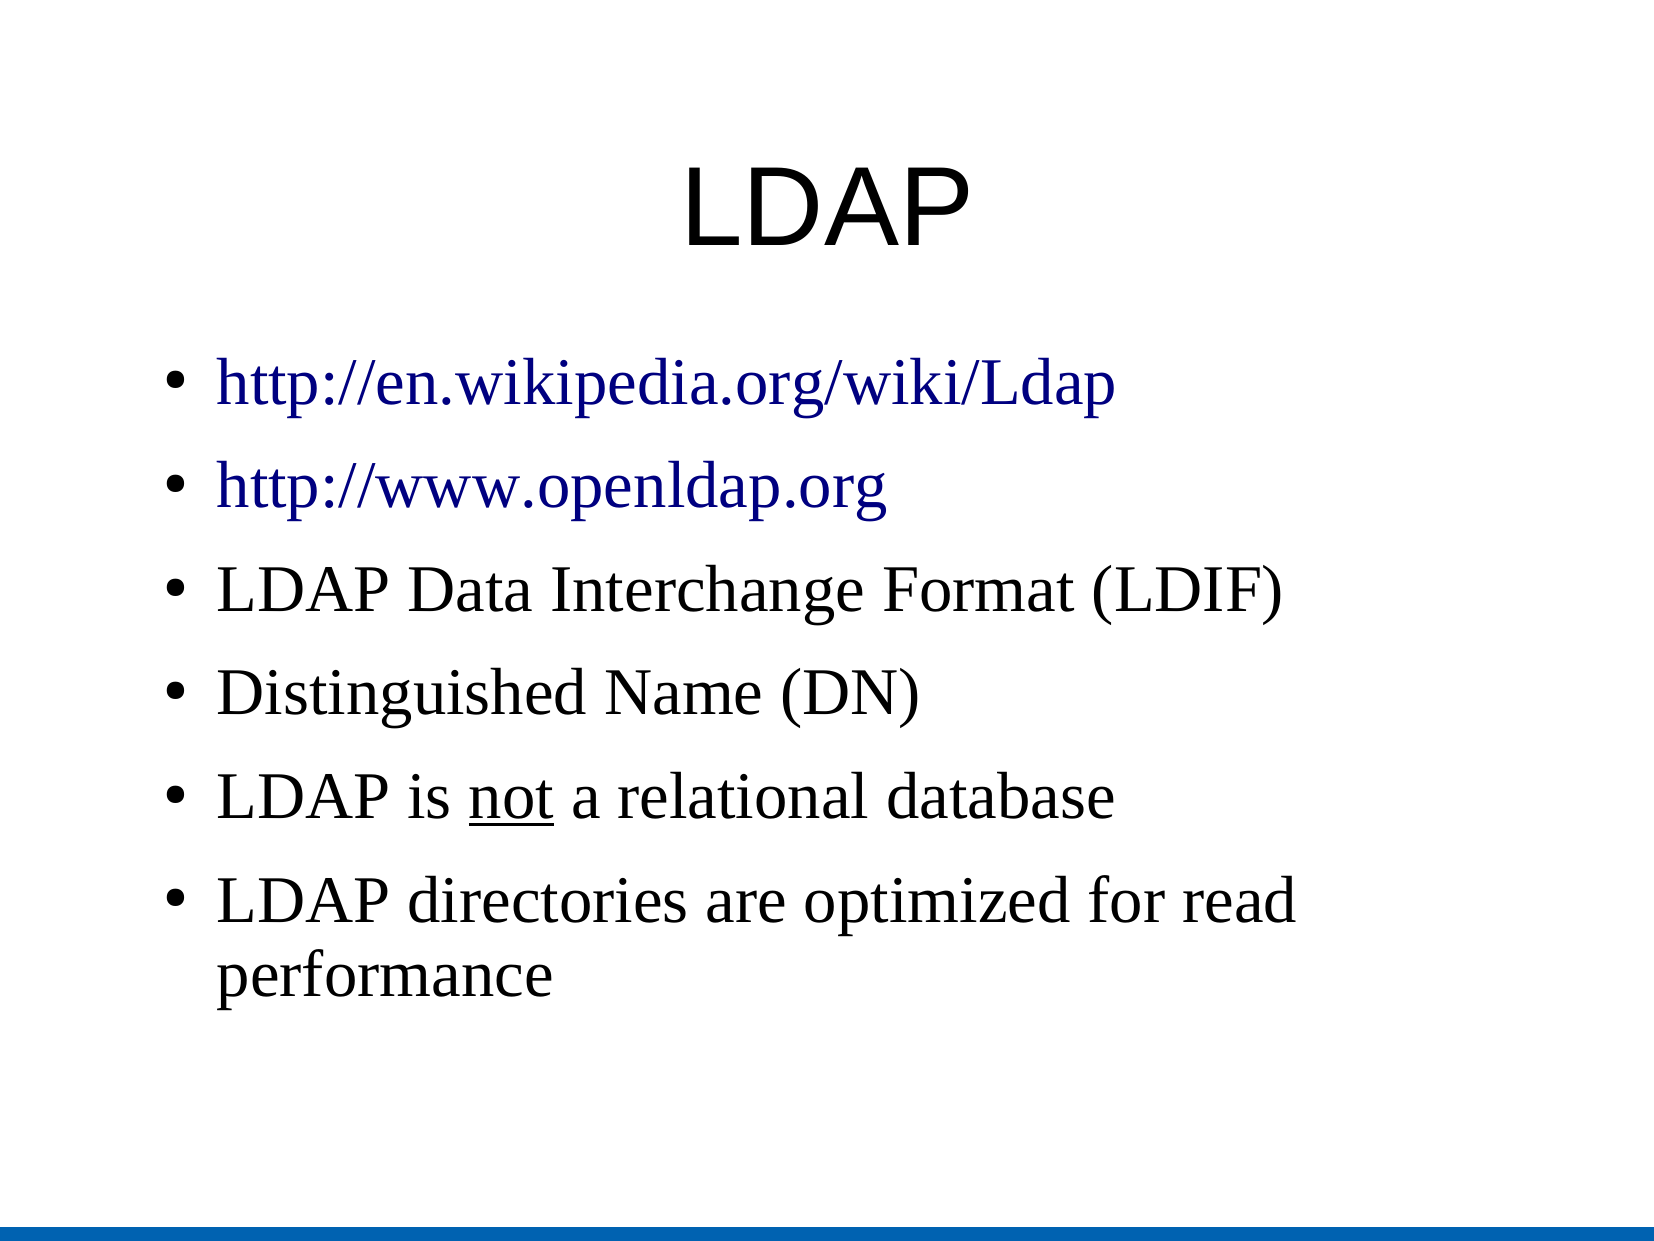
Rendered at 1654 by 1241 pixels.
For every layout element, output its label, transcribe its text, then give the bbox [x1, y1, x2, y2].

list http://en.wikipedia.org/wiki/Ldap http://www.openldap.org LDAP Data Interchange Format (LDIF) Distinguished Name (DN) LDAP is not a relational database LDAP directories are optimized for read performance [75, 344, 1613, 1127]
title LDAP [121, 102, 1533, 311]
